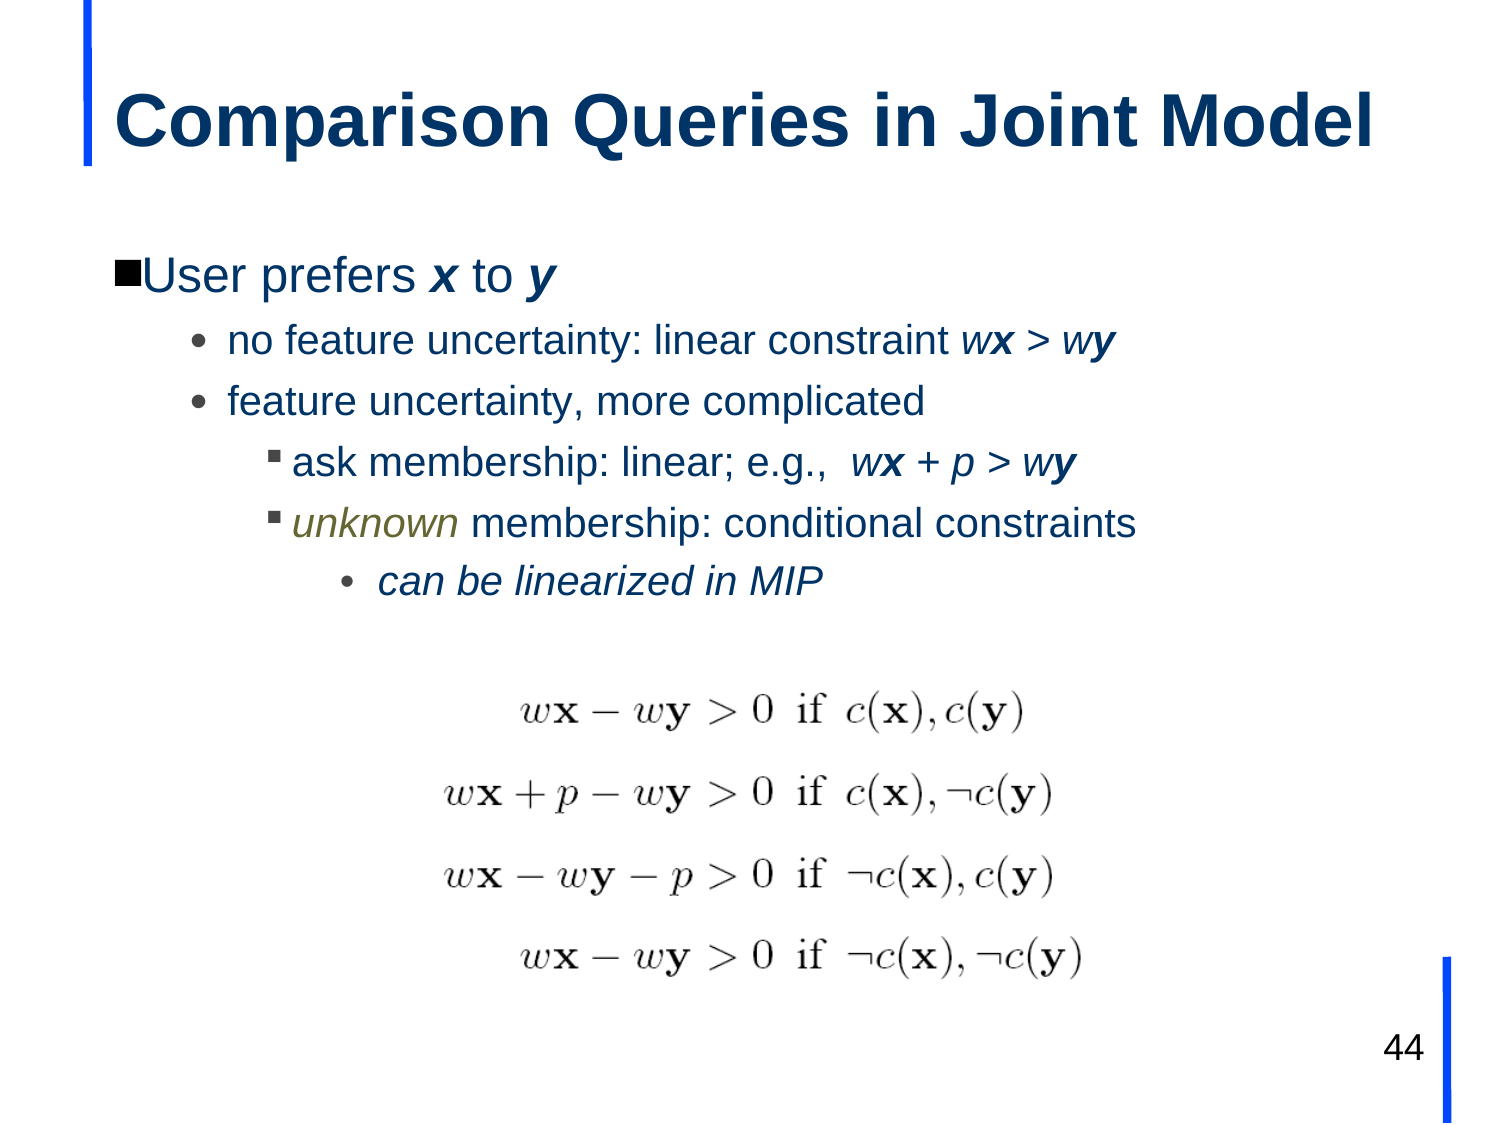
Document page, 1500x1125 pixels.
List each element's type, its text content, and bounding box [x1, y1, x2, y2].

list User prefers x to y no feature uncertainty: linear constraint wx > wy feature uncertainty, more complicated ask membership: linear; e.g., wx + p > wy unknown membership: conditional constraints can be linearized in MIP [99, 237, 1438, 1022]
title Comparison Queries in Joint Model [99, 24, 1438, 213]
picture [437, 687, 1088, 989]
